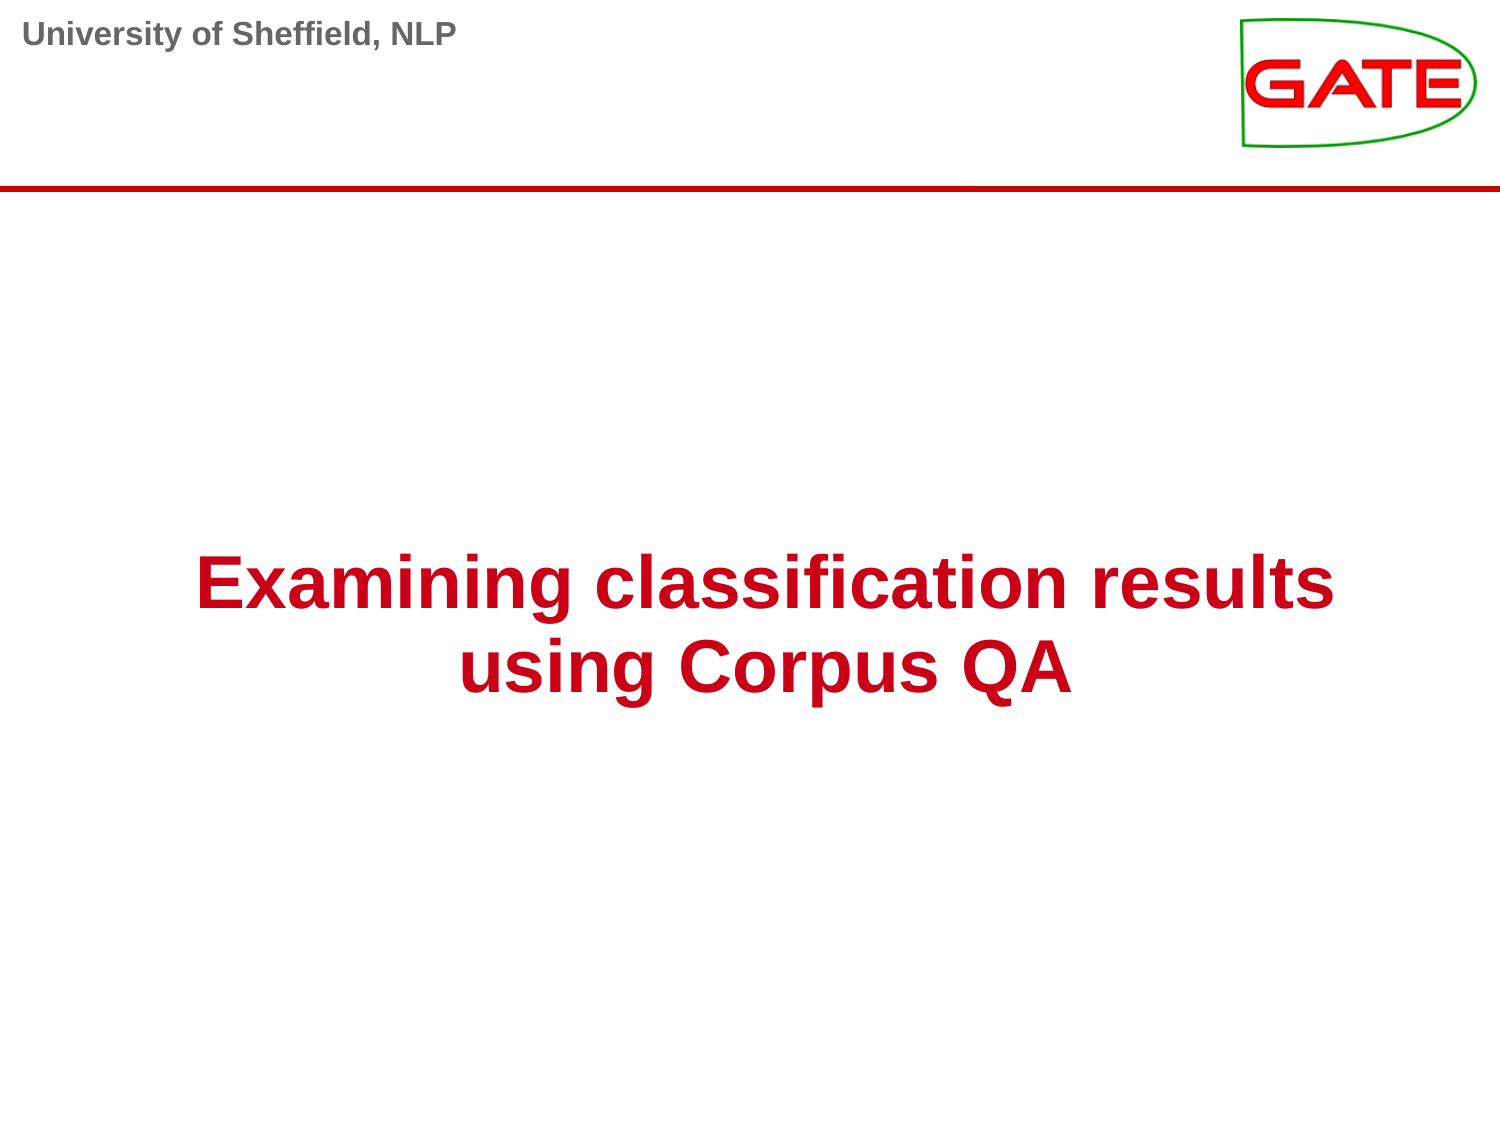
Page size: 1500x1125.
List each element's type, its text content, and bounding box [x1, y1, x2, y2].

picture [1240, 18, 1477, 148]
subtitle Examining classification results using Corpus QA [59, 250, 1418, 1002]
